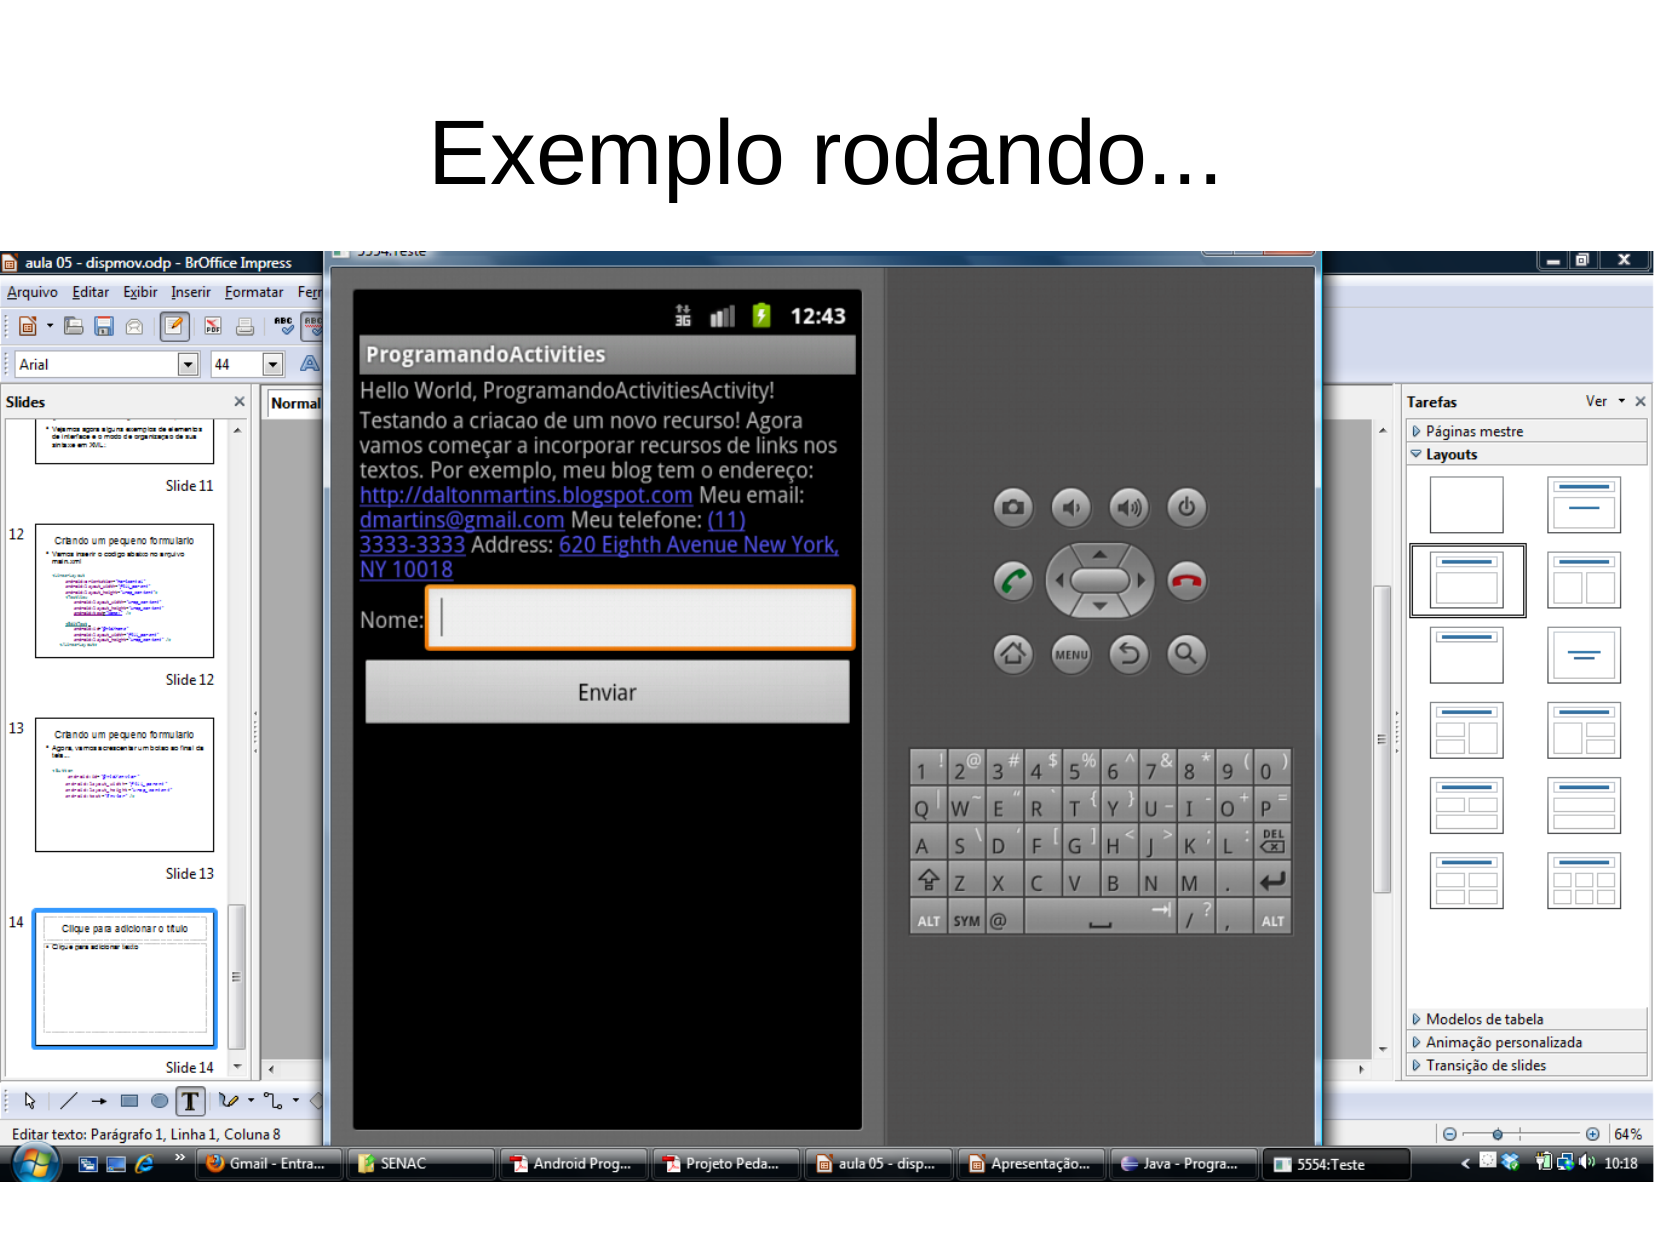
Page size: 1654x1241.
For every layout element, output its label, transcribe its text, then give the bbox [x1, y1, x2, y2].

picture [0, 251, 1654, 1182]
title Exemplo rodando... [82, 49, 1571, 251]
